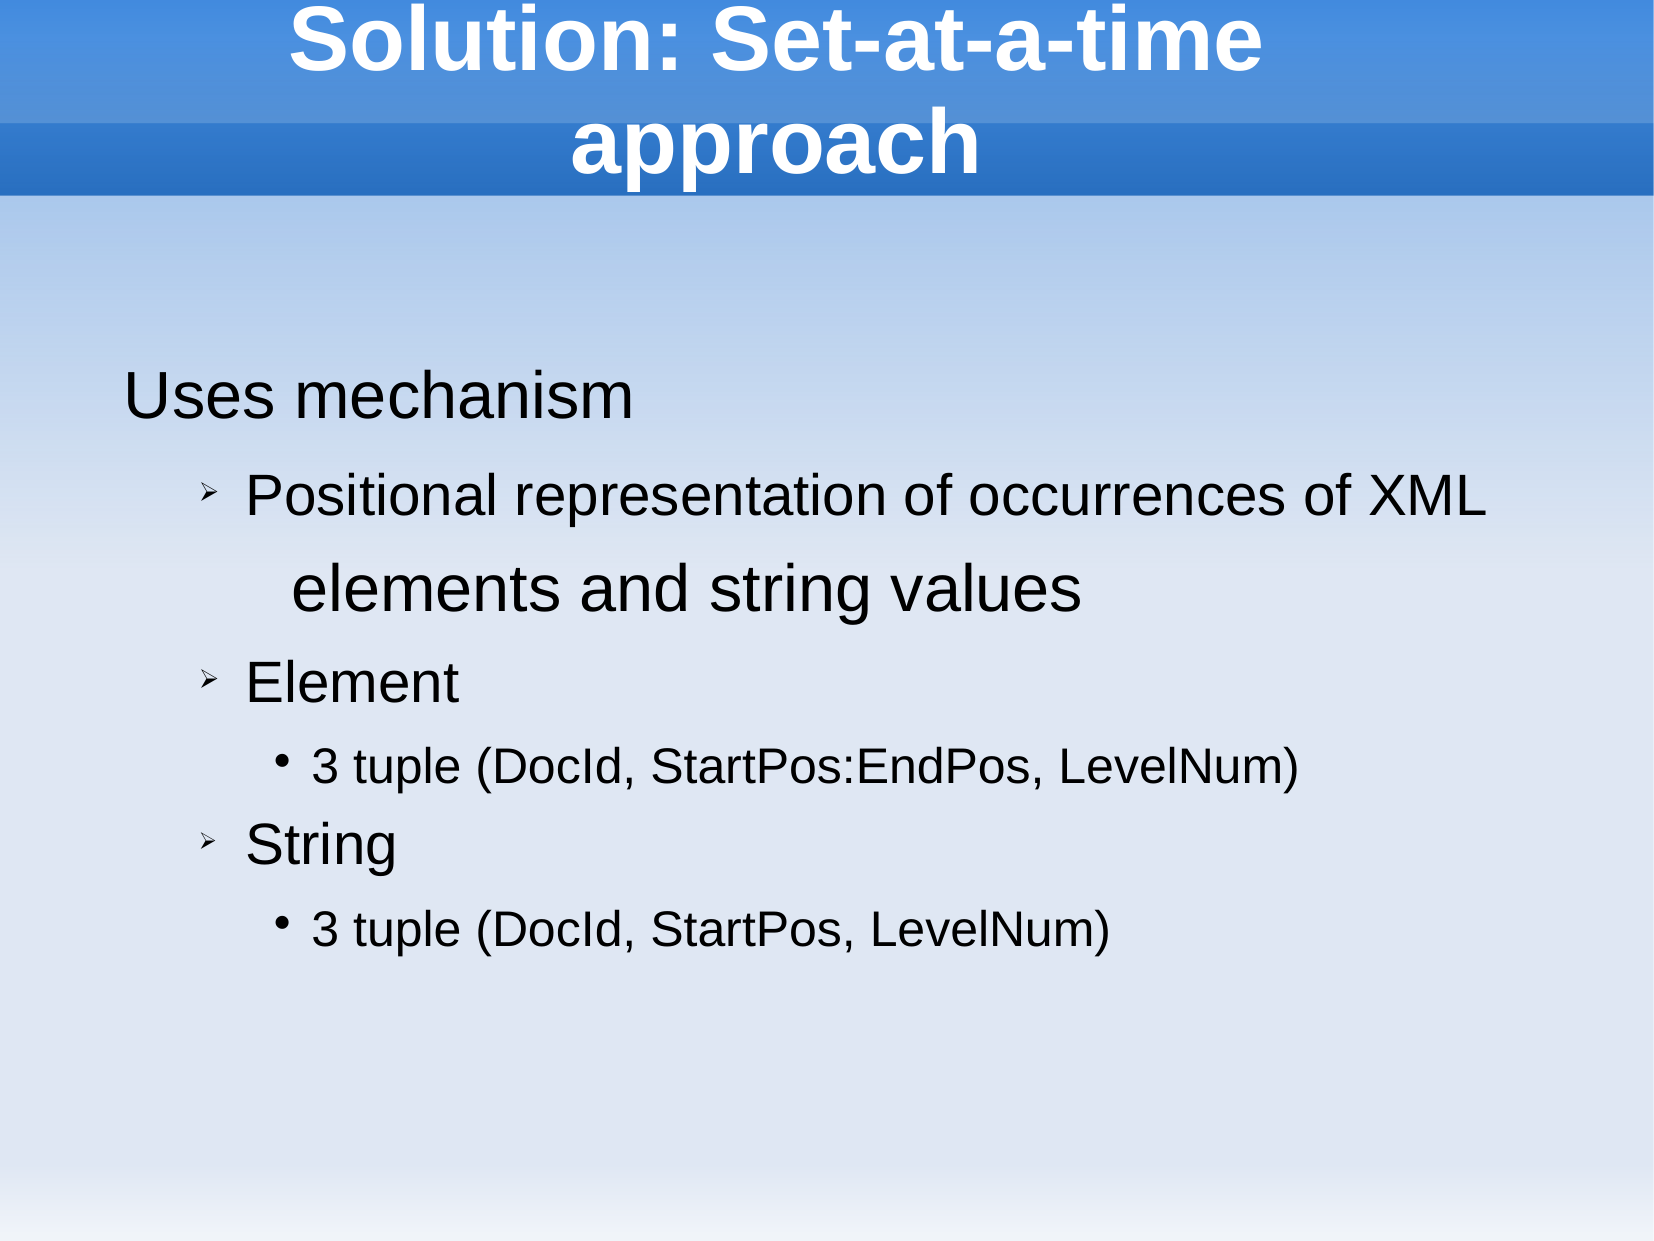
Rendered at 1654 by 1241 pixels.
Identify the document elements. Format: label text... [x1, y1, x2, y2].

title Solution: Set-at-a-time approach [75, 0, 1480, 218]
list Uses mechanism Positional representation of occurrences of XML elements and string values Element 3 tuple (DocId, StartPos:EndPos, LevelNum) String 3 tuple (DocId, StartPos, LevelNum) [123, 358, 1529, 1101]
picture [0, 0, 1654, 1241]
